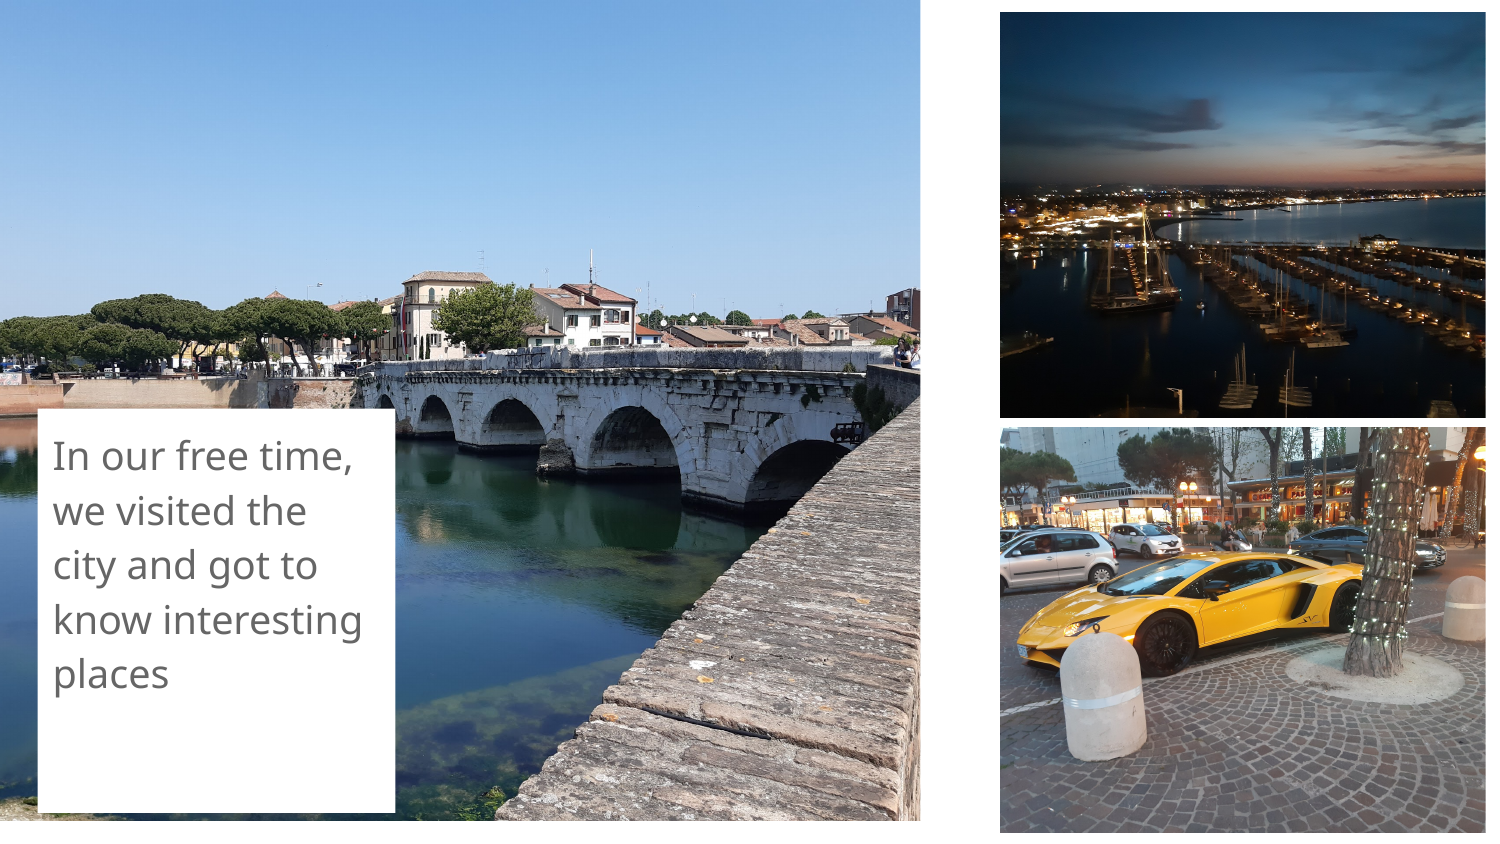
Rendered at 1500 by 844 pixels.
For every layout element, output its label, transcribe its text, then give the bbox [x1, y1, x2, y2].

picture [1000, 427, 1486, 834]
picture [1000, 12, 1486, 418]
picture [0, 0, 921, 821]
list In our free time, we visited the city and got to know interesting places [37, 408, 396, 813]
